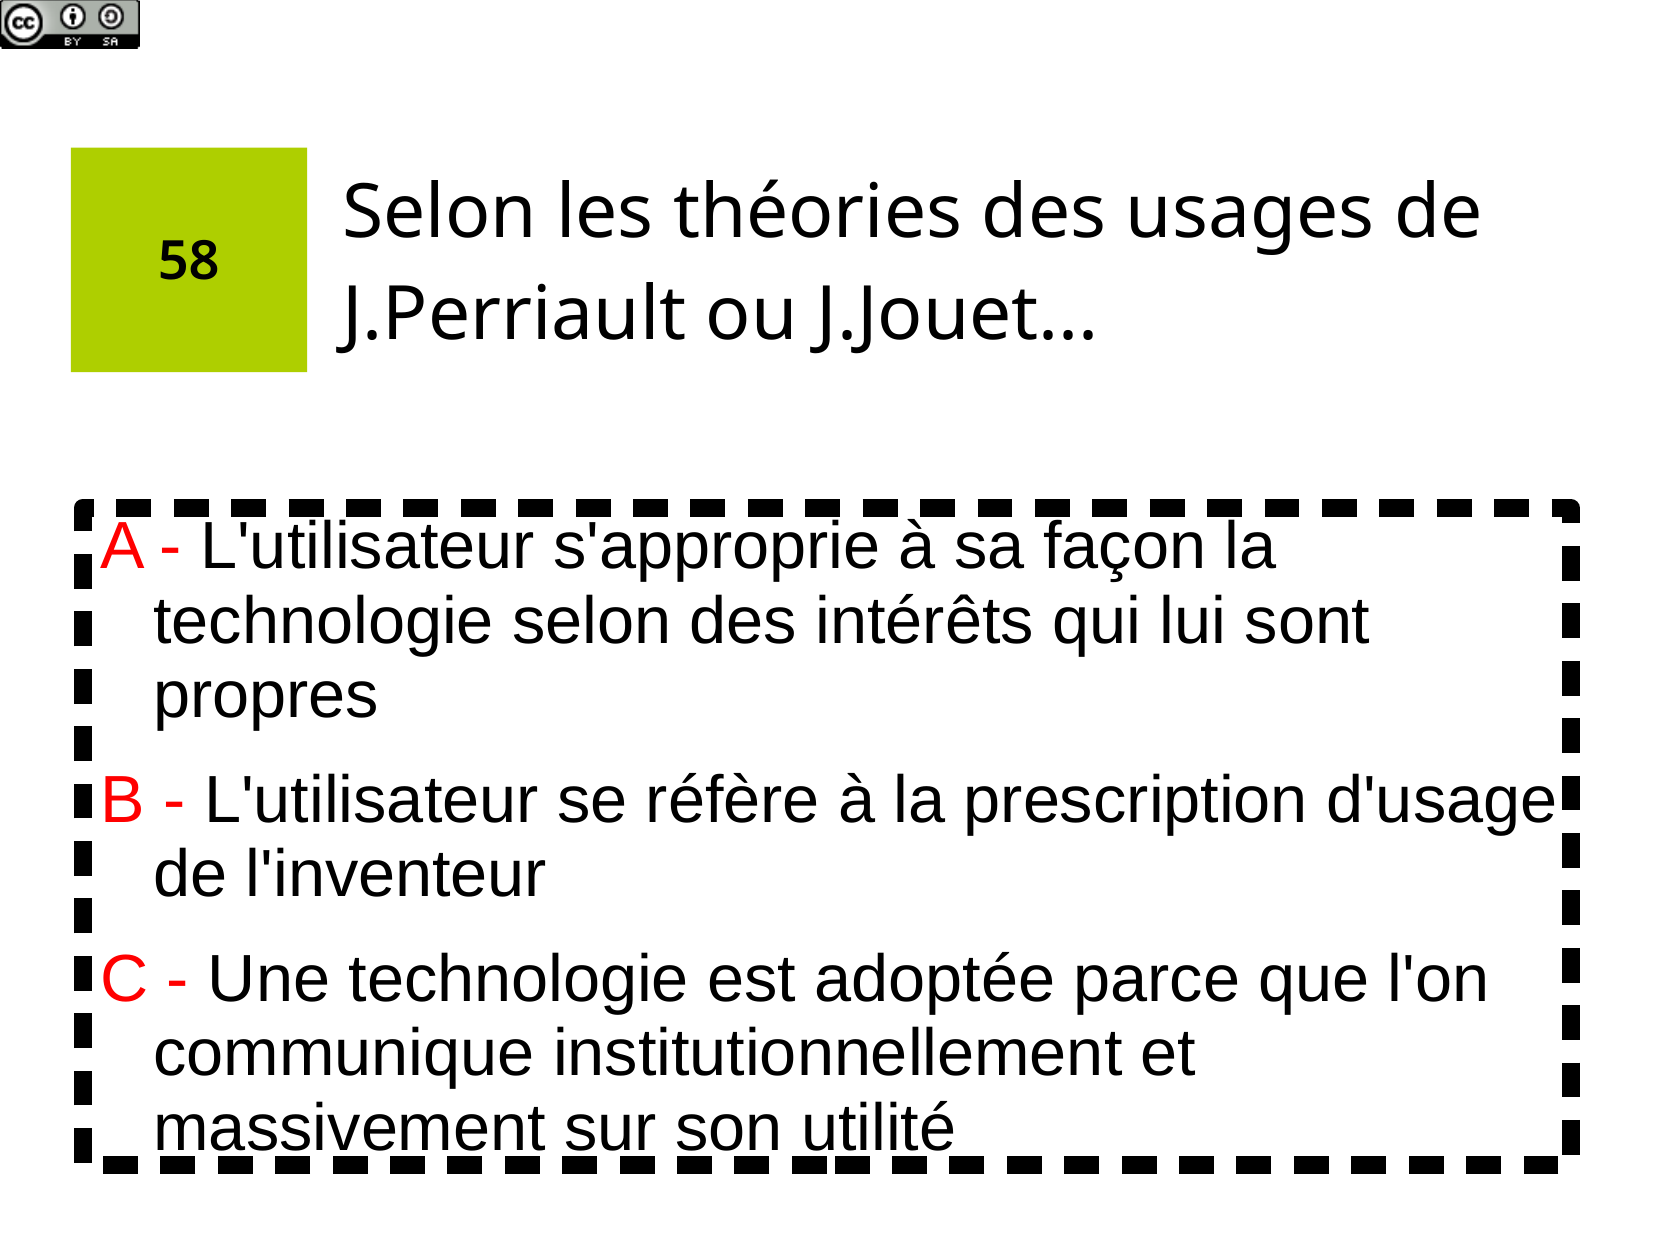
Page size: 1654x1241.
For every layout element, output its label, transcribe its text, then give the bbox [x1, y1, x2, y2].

picture [0, 0, 140, 49]
title Selon les théories des usages de J.Perriault ou J.Jouet... [342, 59, 1571, 461]
list L'utilisateur s'approprie à sa façon la technologie selon des intérêts qui lui sont propres L'utilisateur se réfère à la prescription d'usage de l'inventeur Une technologie est adoptée parce que l'on communique institutionnellement et massivement sur son utilité [82, 507, 1571, 1165]
